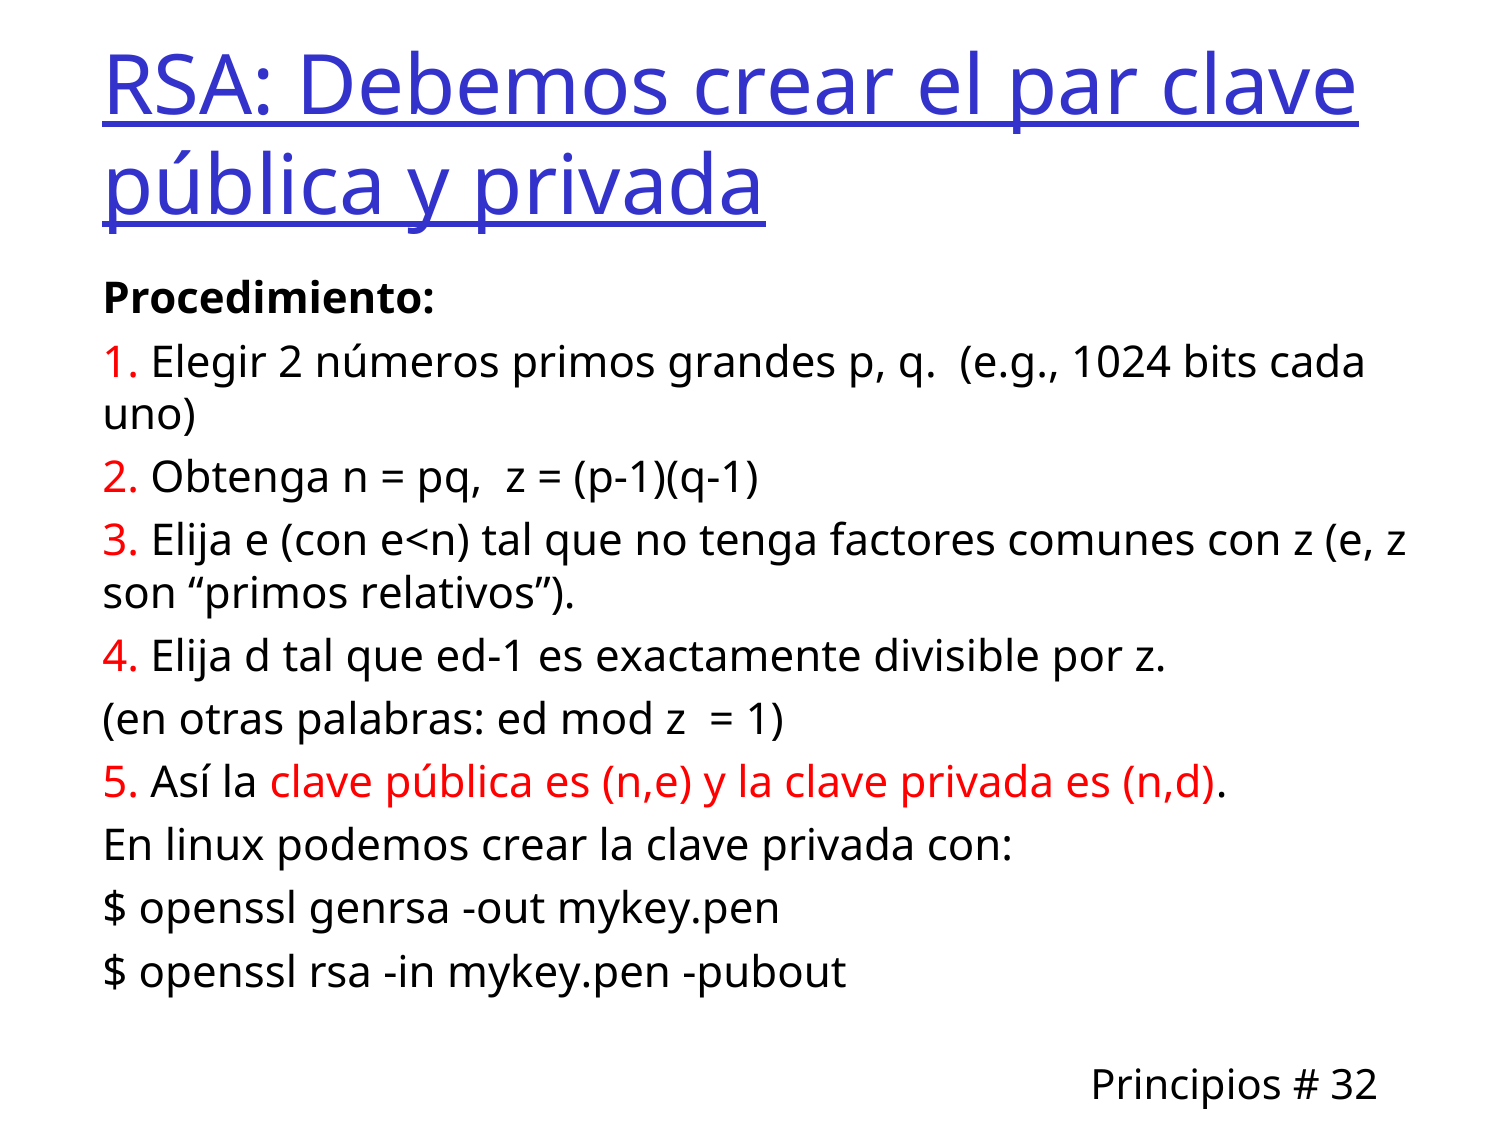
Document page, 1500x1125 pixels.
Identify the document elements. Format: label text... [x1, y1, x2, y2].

title RSA: Debemos crear el par clave pública y privada [87, 23, 1453, 239]
list Procedimiento: 1. Elegir 2 números primos grandes p, q. (e.g., 1024 bits cada uno) 2. Obtenga n = pq, z = (p-1)(q-1) 3. Elija e (con e<n) tal que no tenga factores comunes con z (e, z son “primos relativos”). 4. Elija d tal que ed-1 es exactamente divisible por z. (en otras palabras: ed mod z = 1) 5. Así la clave pública es (n,e) y la clave privada es (n,d). En linux podemos crear la clave privada con: $ openssl genrsa -out mykey.pen $ openssl rsa -in mykey.pen -pubout [87, 262, 1453, 1006]
